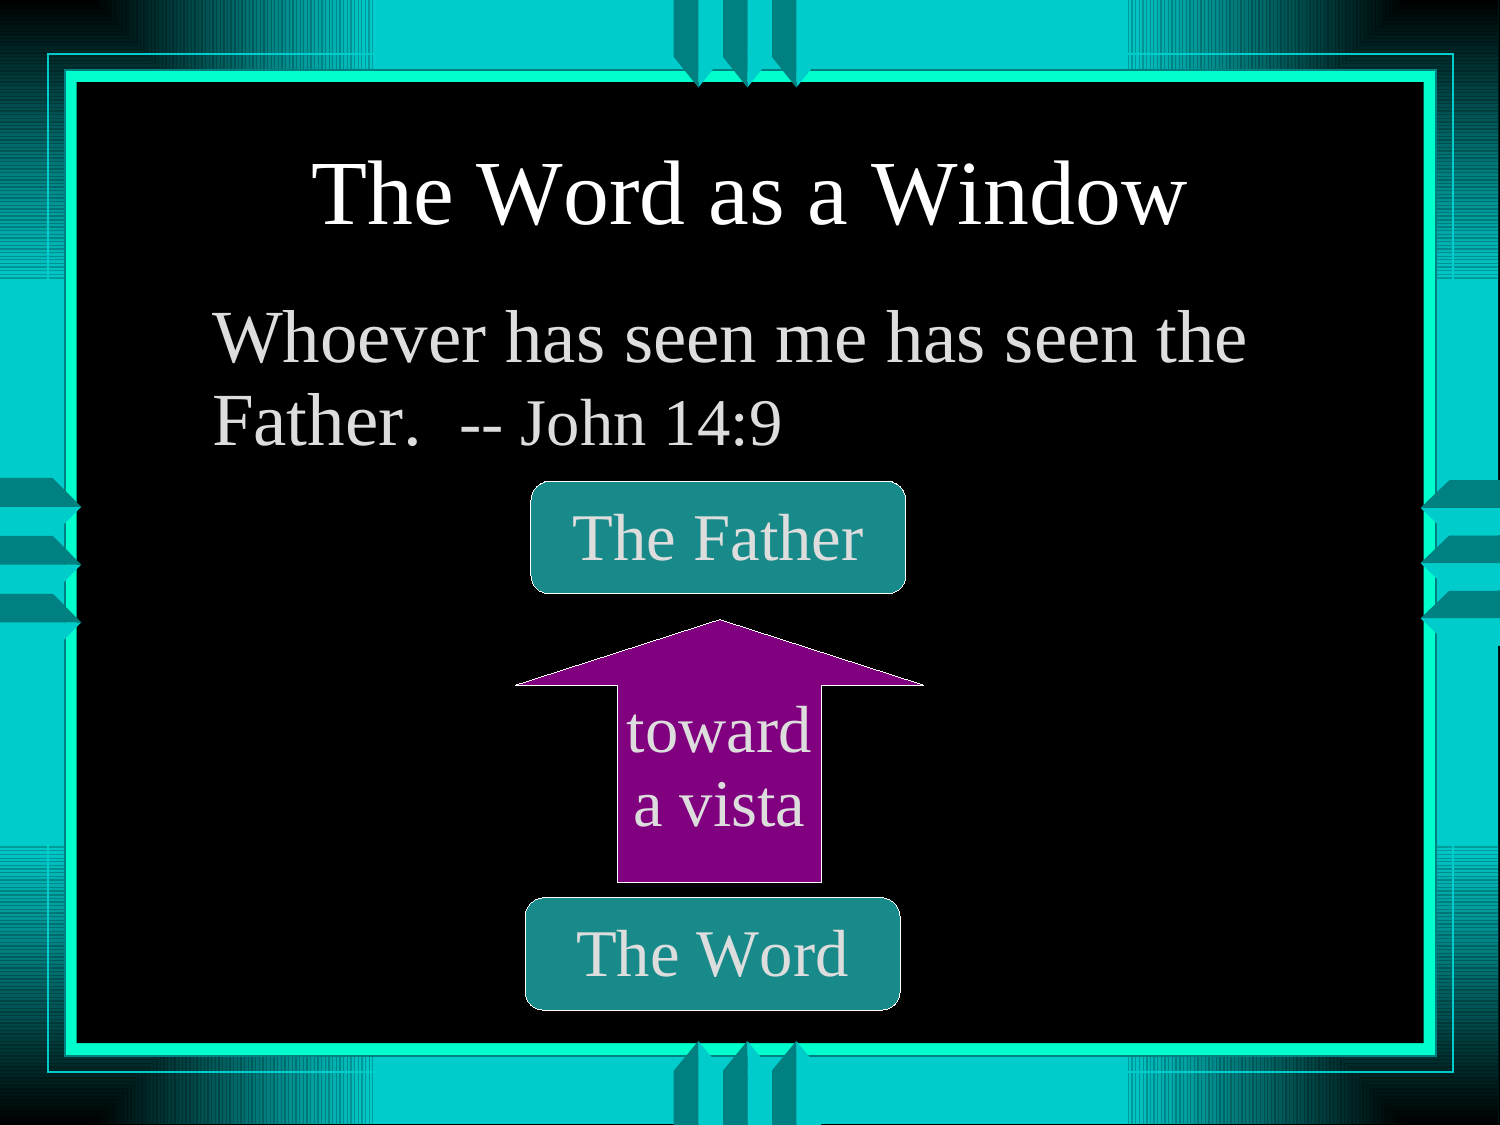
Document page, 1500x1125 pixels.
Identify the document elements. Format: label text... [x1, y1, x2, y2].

text_box The Father [530, 481, 906, 594]
title The Word as a Window [112, 107, 1388, 281]
text_box The Word [525, 897, 901, 1011]
text_box toward a vista [515, 619, 924, 883]
text_box Whoever has seen me has seen the Father. -- John 14:9 [197, 288, 1360, 469]
